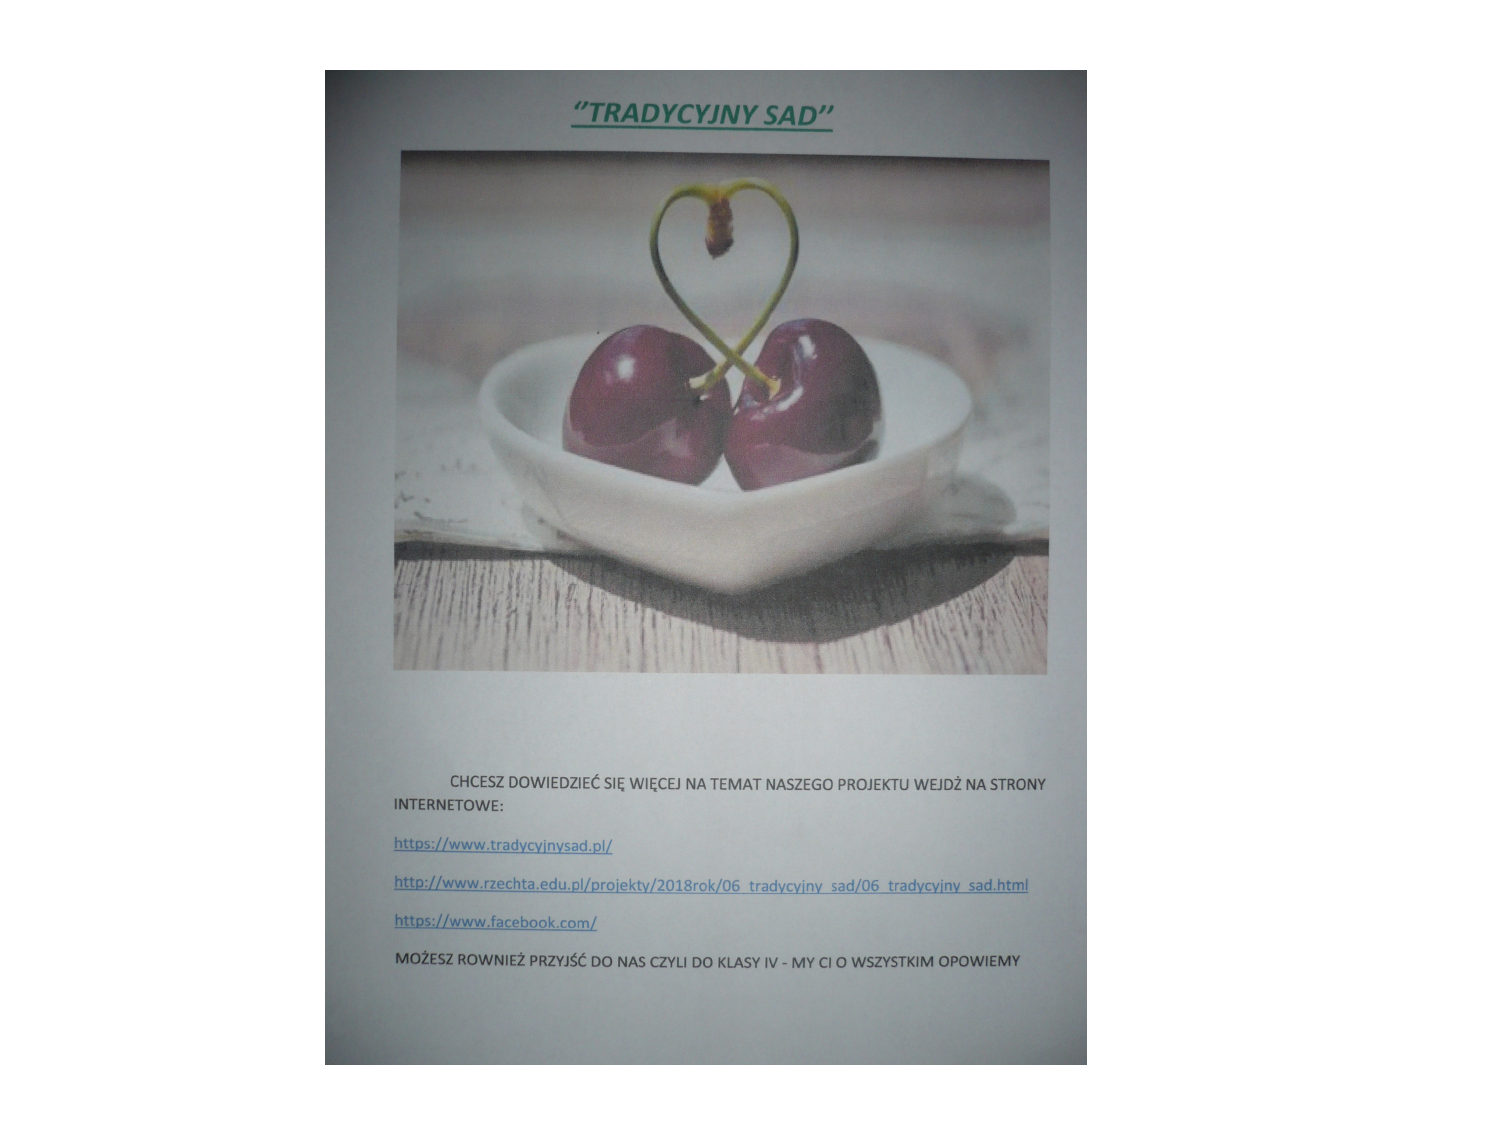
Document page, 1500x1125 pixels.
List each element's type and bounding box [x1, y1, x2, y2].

picture [325, 70, 1087, 1065]
